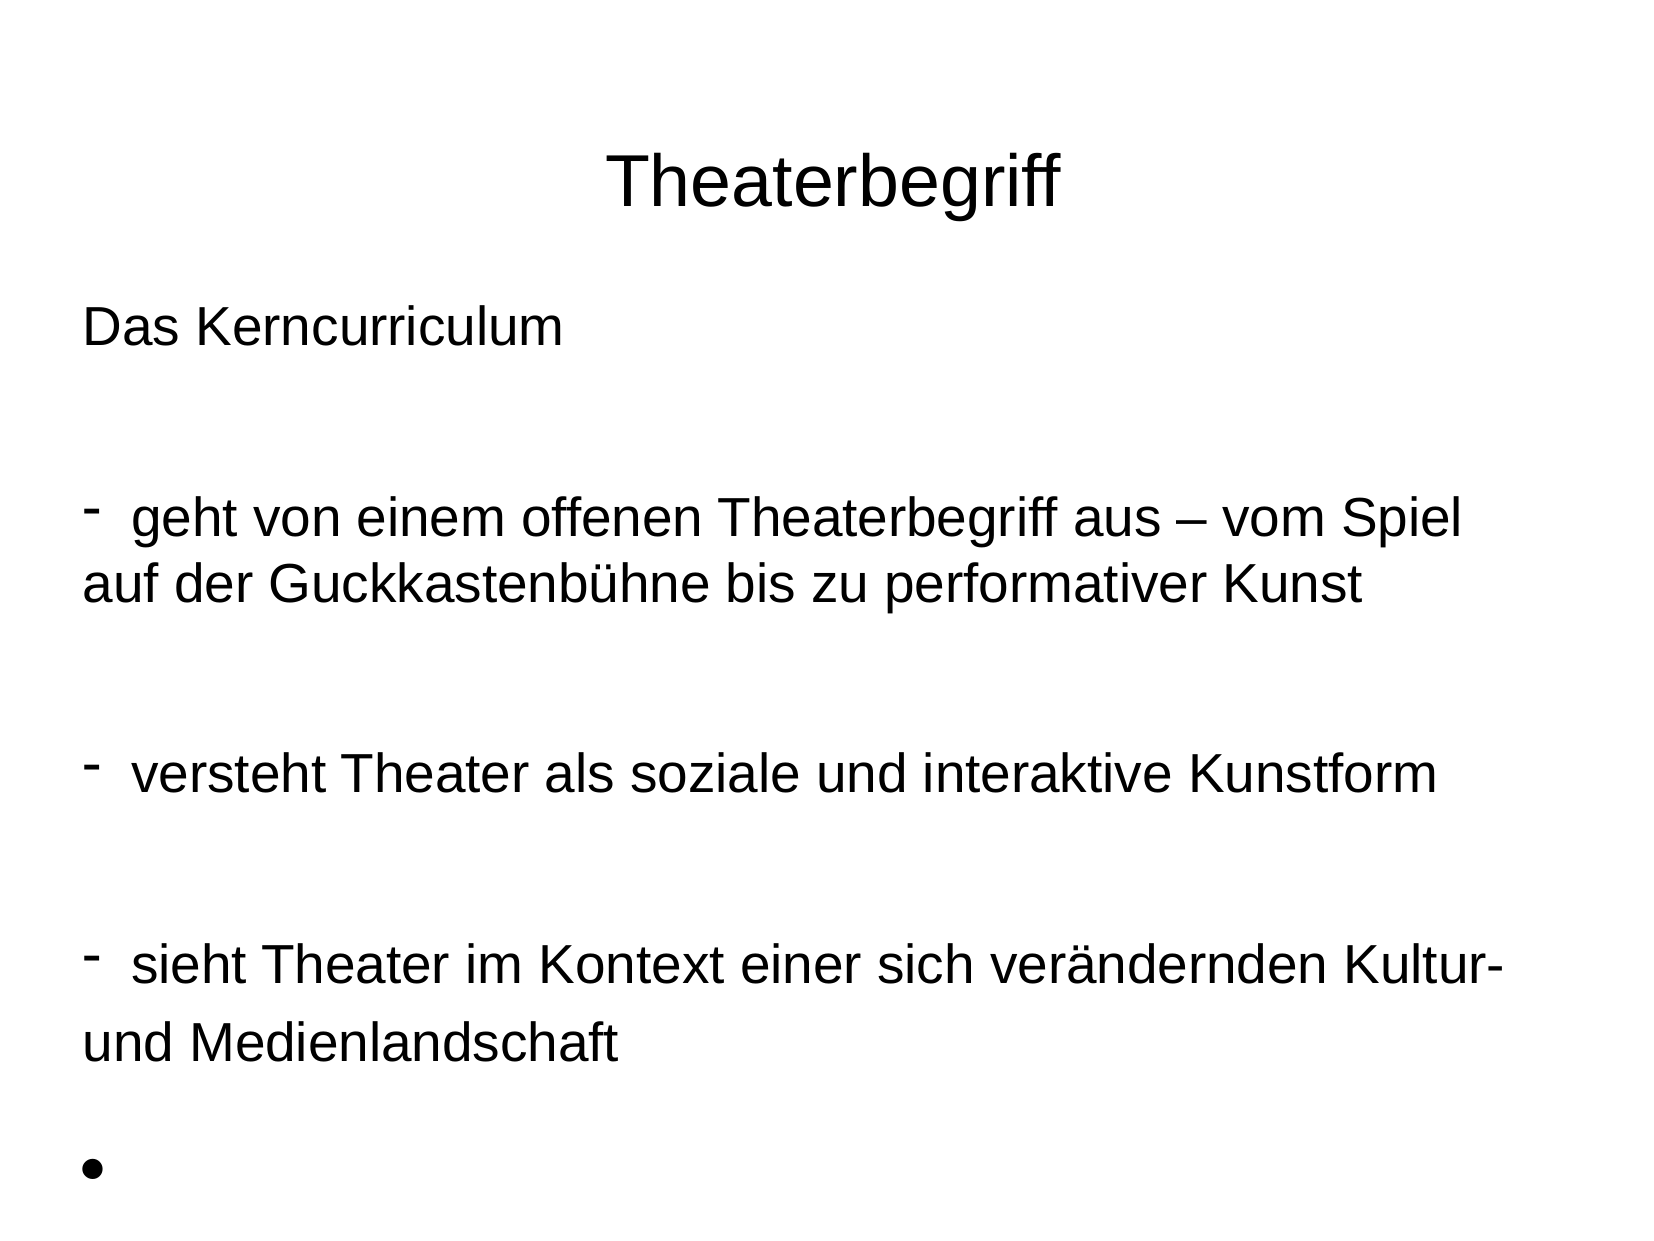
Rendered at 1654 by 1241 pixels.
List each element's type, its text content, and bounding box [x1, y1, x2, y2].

title Theaterbegriff [84, 73, 1573, 280]
list Das Kerncurriculum geht von einem offenen Theaterbegriff aus – vom Spiel auf der Guckkastenbühne bis zu performativer Kunst versteht Theater als soziale und interaktive Kunstform sieht Theater im Kontext einer sich verändernden Kultur- und Medienlandschaft [82, 290, 1571, 1109]
